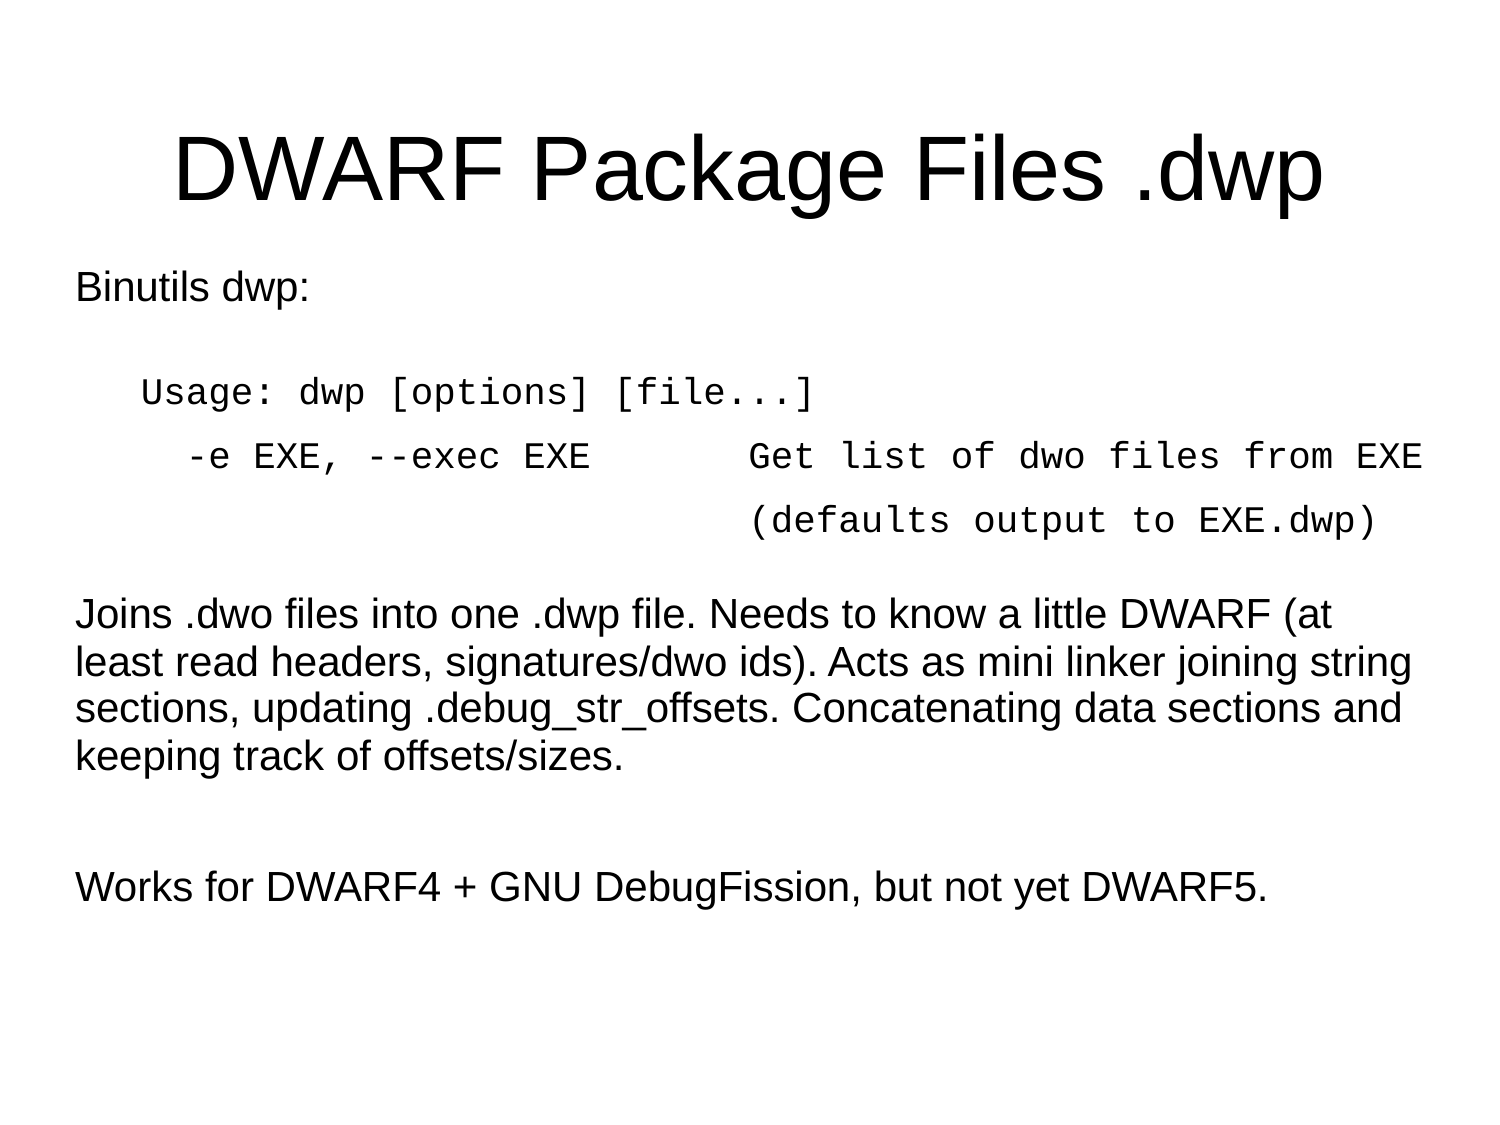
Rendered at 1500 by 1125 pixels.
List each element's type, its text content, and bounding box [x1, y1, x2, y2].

list Binutils dwp: Joins .dwo files into one .dwp file. Needs to know a little DWARF (at least read headers, signatures/dwo ids). Acts as mini linker joining string sections, updating .debug_str_offsets. Concatenating data sections and keeping track of offsets/sizes. Works for DWARF4 + GNU DebugFission, but not yet DWARF5. [75, 263, 1425, 916]
text_box Usage: dwp [options] [file...] -e EXE, --exec EXE Get list of dwo files from EXE (defaults output to EXE.dwp) [126, 345, 1456, 552]
title DWARF Package Files .dwp [103, 59, 1397, 263]
